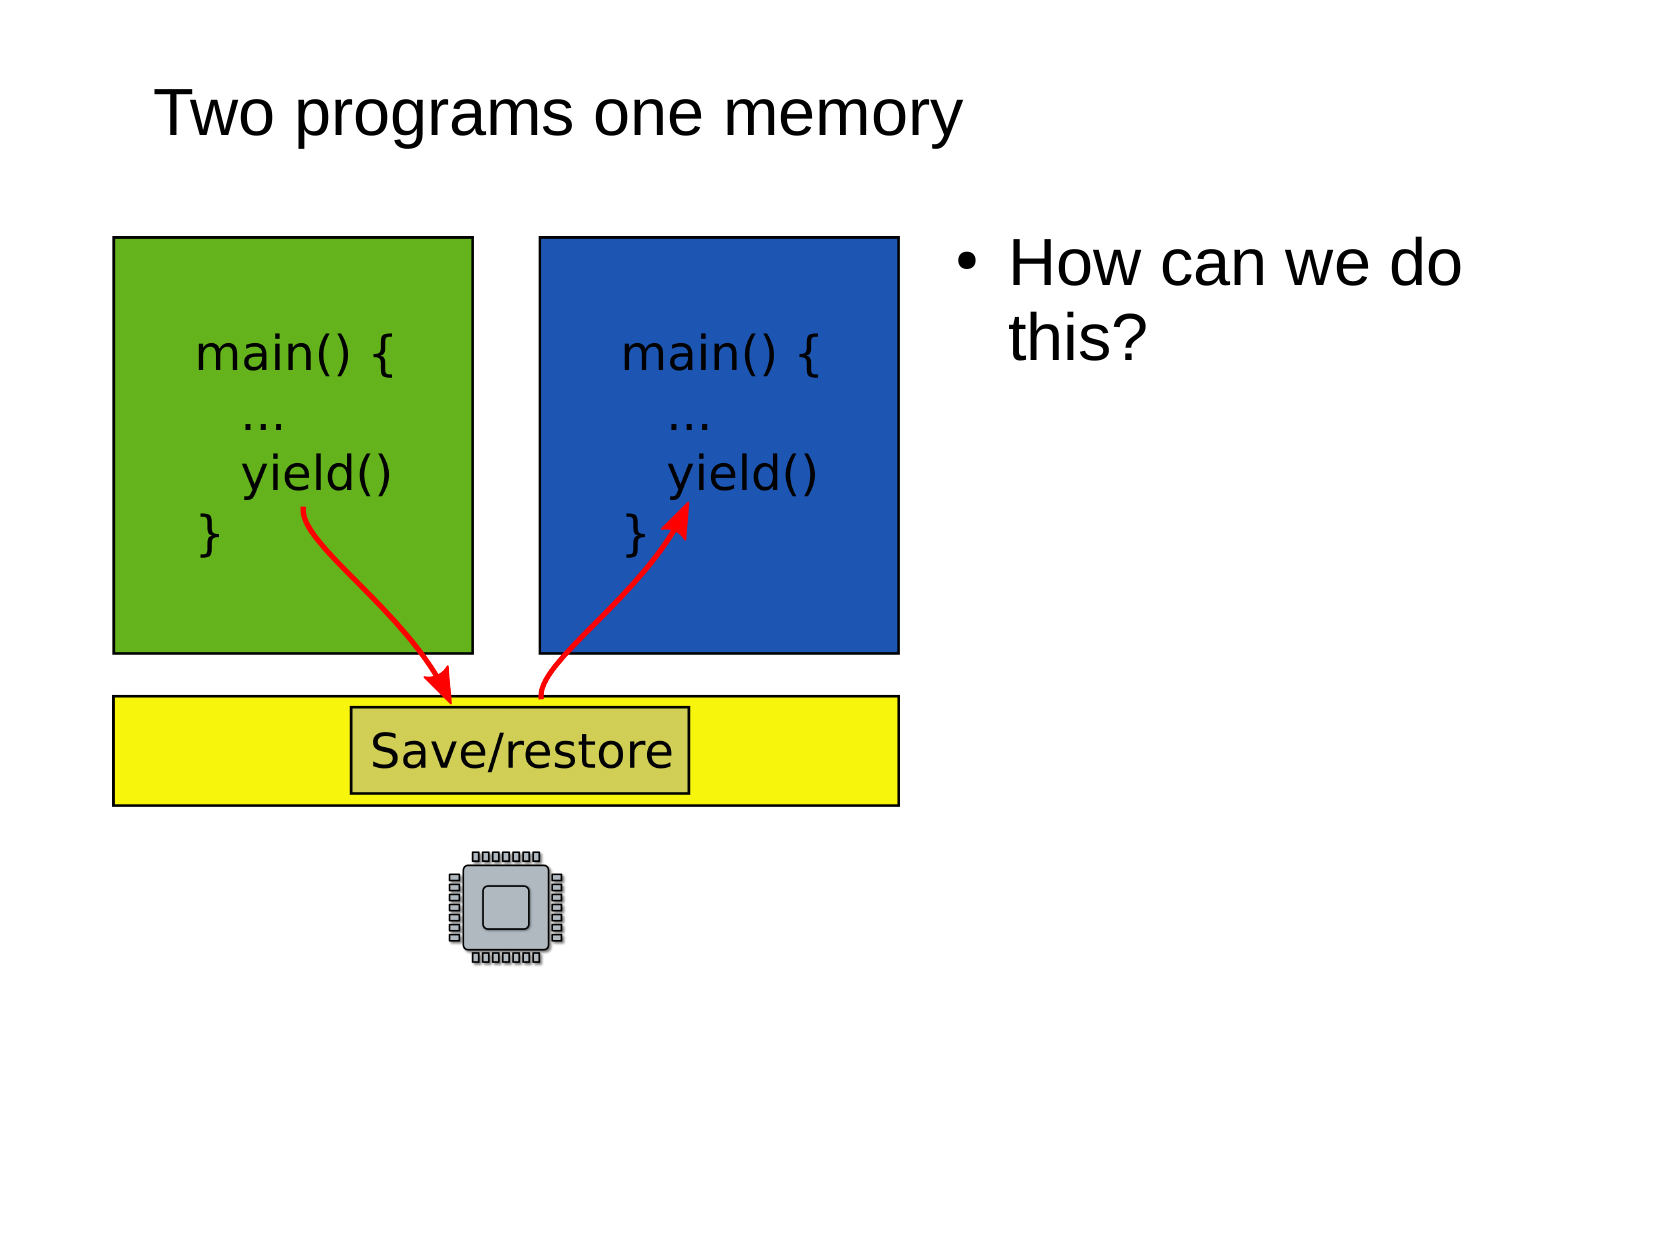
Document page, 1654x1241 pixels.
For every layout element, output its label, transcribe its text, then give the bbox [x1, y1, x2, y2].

list How can we do this? [937, 225, 1613, 1160]
list Two programs one memory [82, 75, 1576, 151]
picture [112, 236, 900, 976]
